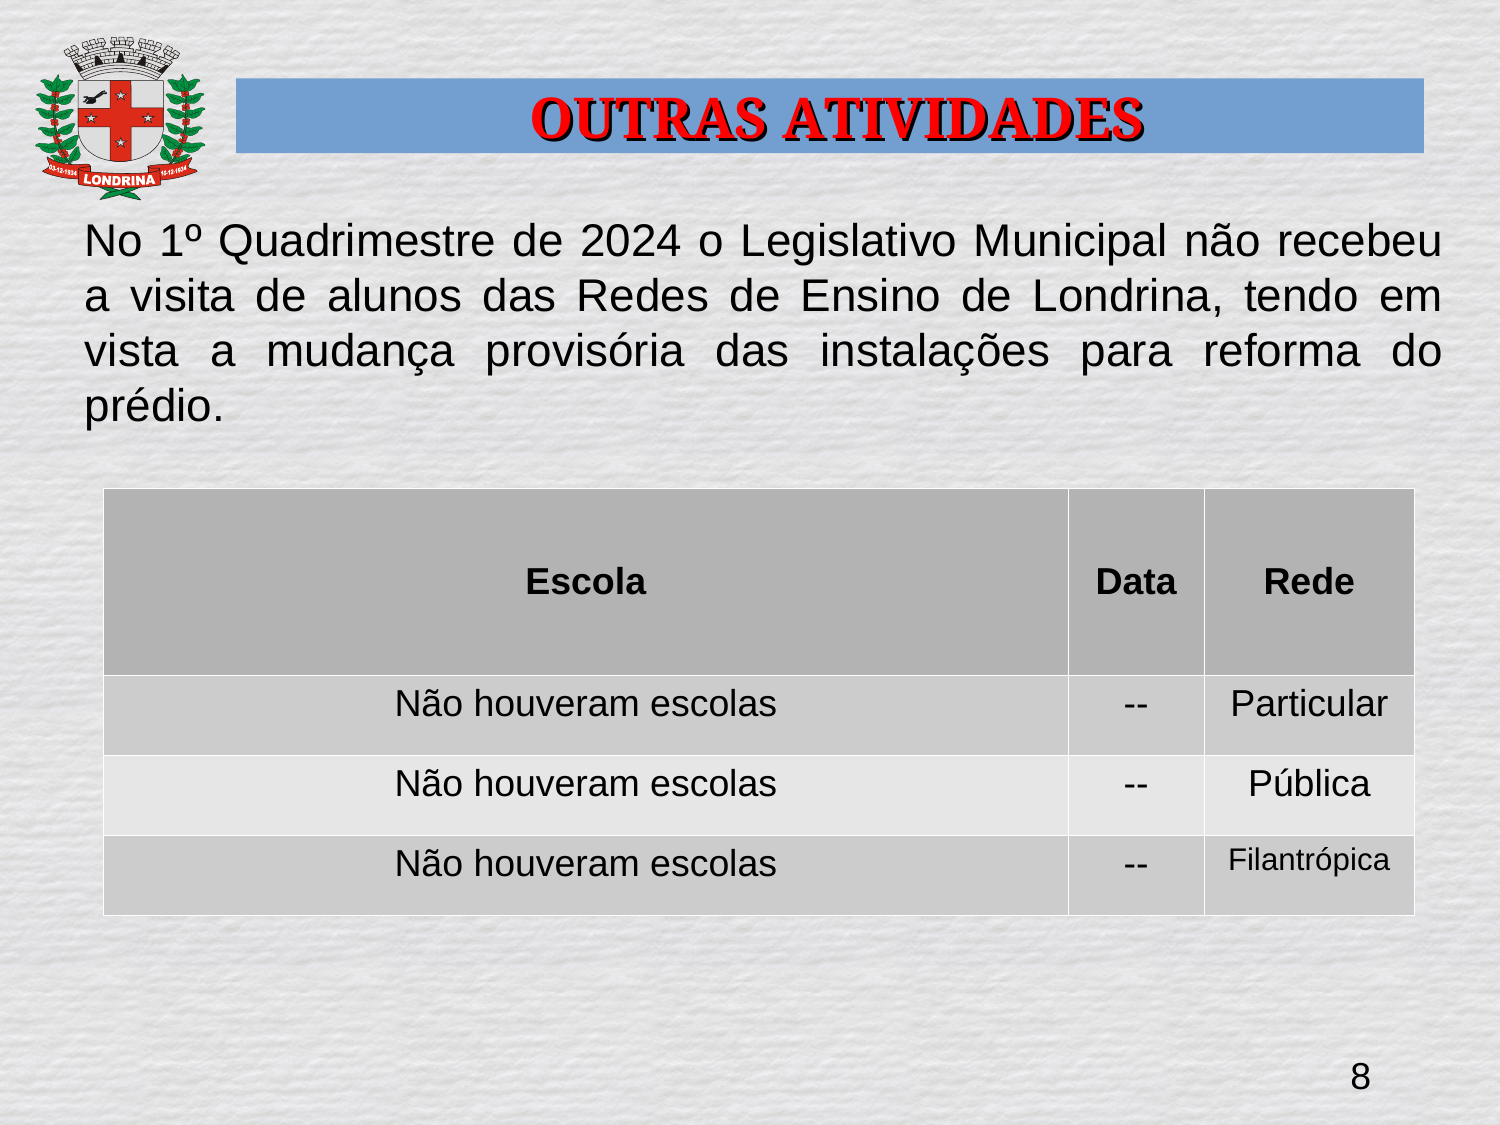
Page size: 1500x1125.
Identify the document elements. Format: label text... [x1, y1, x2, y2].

table_header Rede [1205, 489, 1414, 675]
text_box <número> [1335, 1044, 1500, 1115]
table_cell -- [1069, 836, 1204, 915]
table_cell -- [1069, 756, 1204, 835]
table_cell Filantrópica [1205, 836, 1414, 915]
text_box No 1º Quadrimestre de 2024 o Legislativo Municipal não recebeu a visita de alunos das Redes de Ensino de Londrina, tendo em vista a mudança provisória das instalações para reforma do prédio. [70, 203, 1459, 438]
table_cell Não houveram escolas [104, 836, 1068, 915]
table_cell Pública [1205, 756, 1414, 835]
table_cell Particular [1205, 676, 1414, 755]
text_box OUTRAS ATIVIDADES [236, 78, 1424, 154]
table_cell -- [1069, 676, 1204, 755]
table_header Escola [104, 489, 1068, 675]
picture [0, 0, 1500, 1125]
table_header Data [1069, 489, 1204, 675]
table_cell Não houveram escolas [104, 676, 1068, 755]
table_cell Não houveram escolas [104, 756, 1068, 835]
